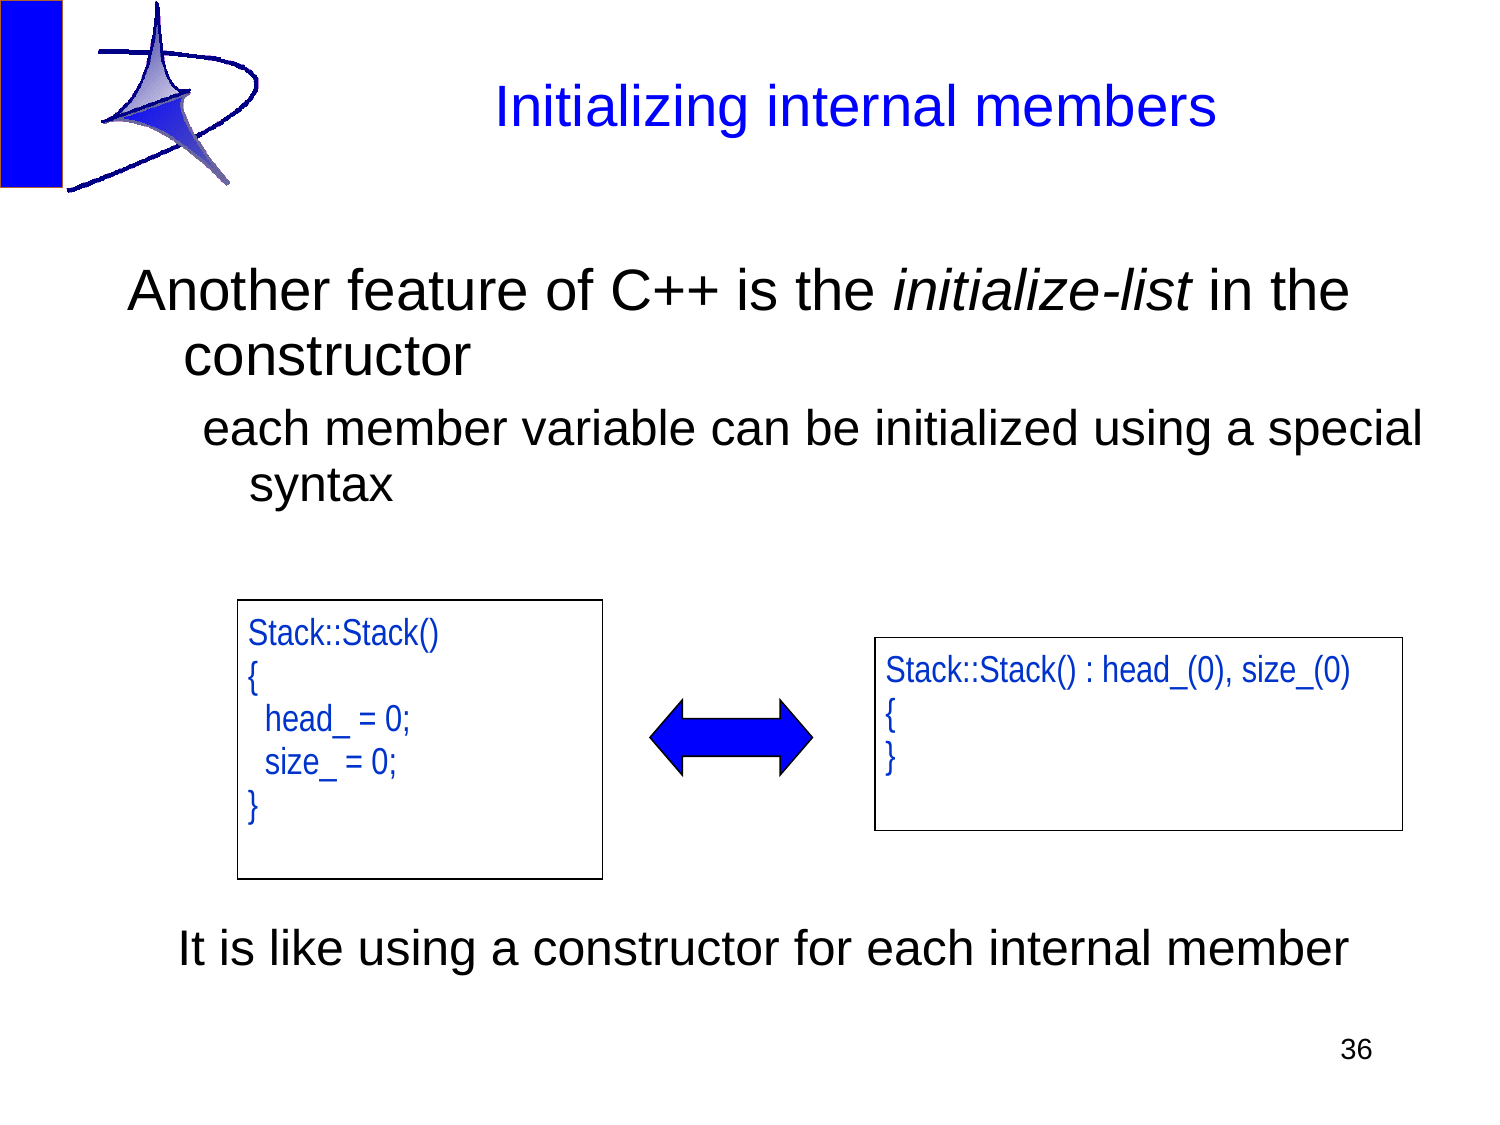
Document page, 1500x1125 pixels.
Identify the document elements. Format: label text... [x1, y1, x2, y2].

list Another feature of C++ is the initialize-list in the constructor each member variable can be initialized using a special syntax [112, 249, 1450, 584]
picture [62, 0, 263, 197]
title Initializing internal members [262, 24, 1450, 188]
text_box [649, 699, 813, 776]
text_box It is like using a constructor for each internal member [162, 912, 1438, 1075]
text_box Stack::Stack() : head_(0), size_(0) { } [875, 637, 1403, 831]
text_box Stack::Stack() { head_ = 0; size_ = 0; } [237, 599, 603, 879]
